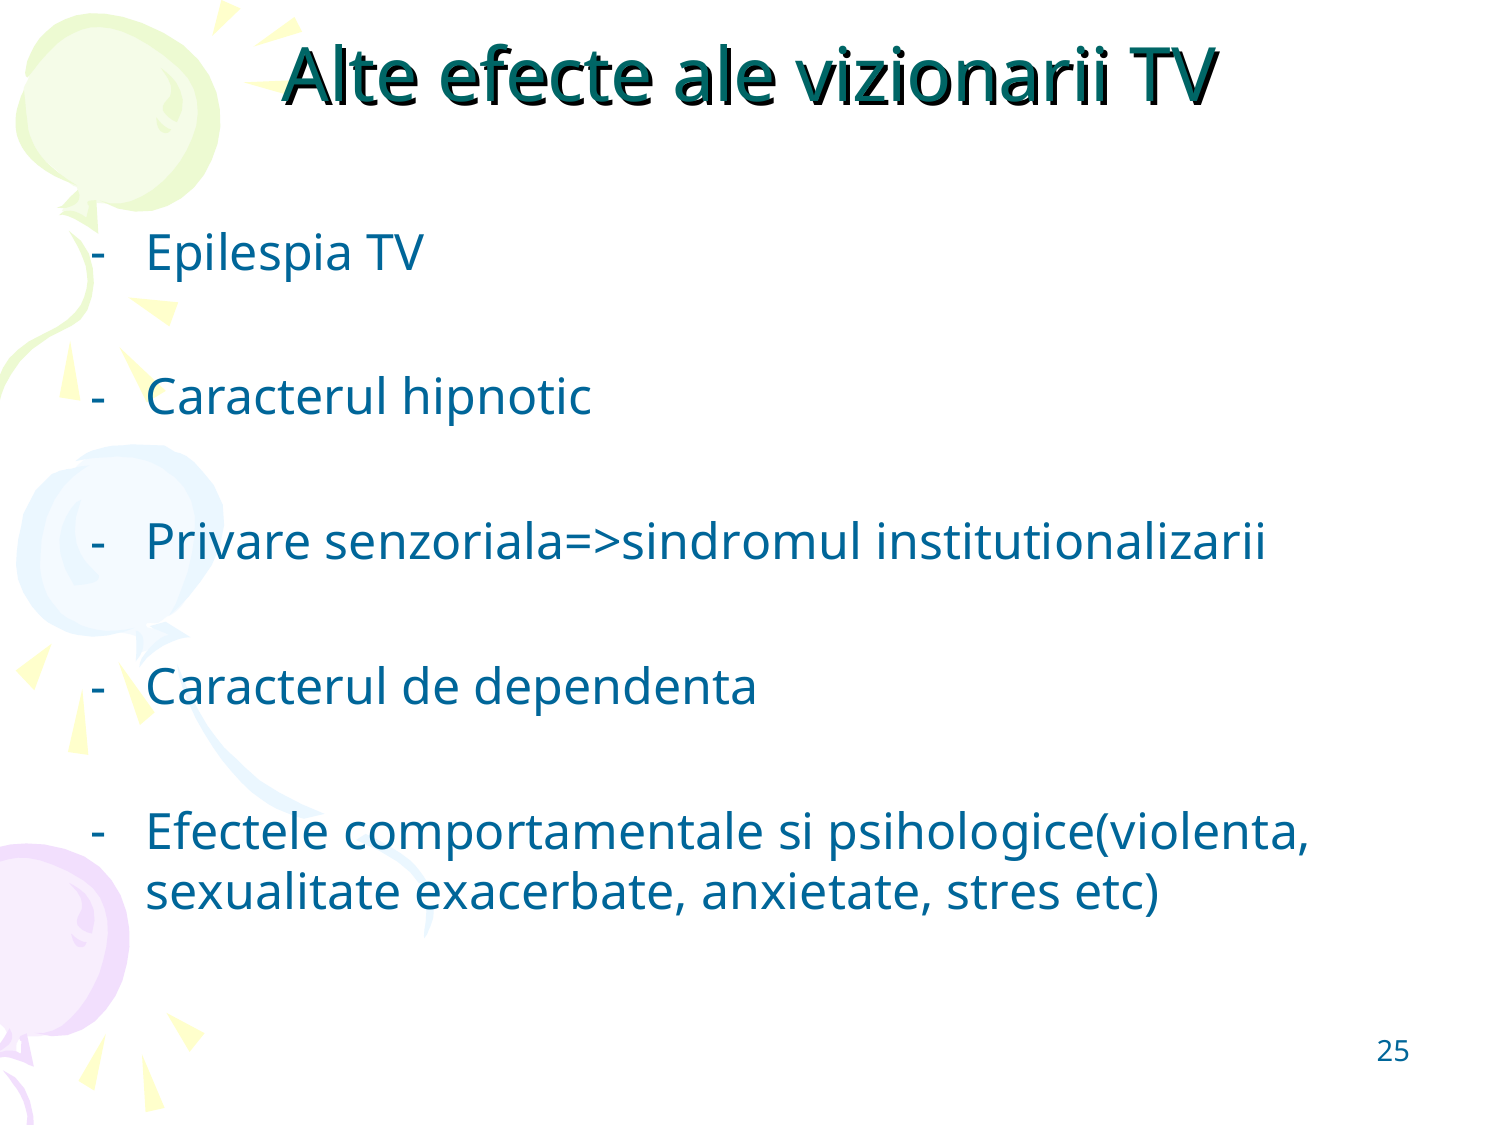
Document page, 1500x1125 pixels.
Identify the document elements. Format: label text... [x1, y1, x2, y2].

text_box <number> [1074, 1024, 1426, 1100]
text_box Epilespia TV Caracterul hipnotic Privare senzoriala=>sindromul institutionalizarii Caracterul de dependenta Efectele comportamentale si psihologice(violenta, sexualitate exacerbate, anxietate, stres etc) [75, 212, 1426, 1088]
text_box Alte efecte ale vizionarii TV [72, 16, 1426, 126]
